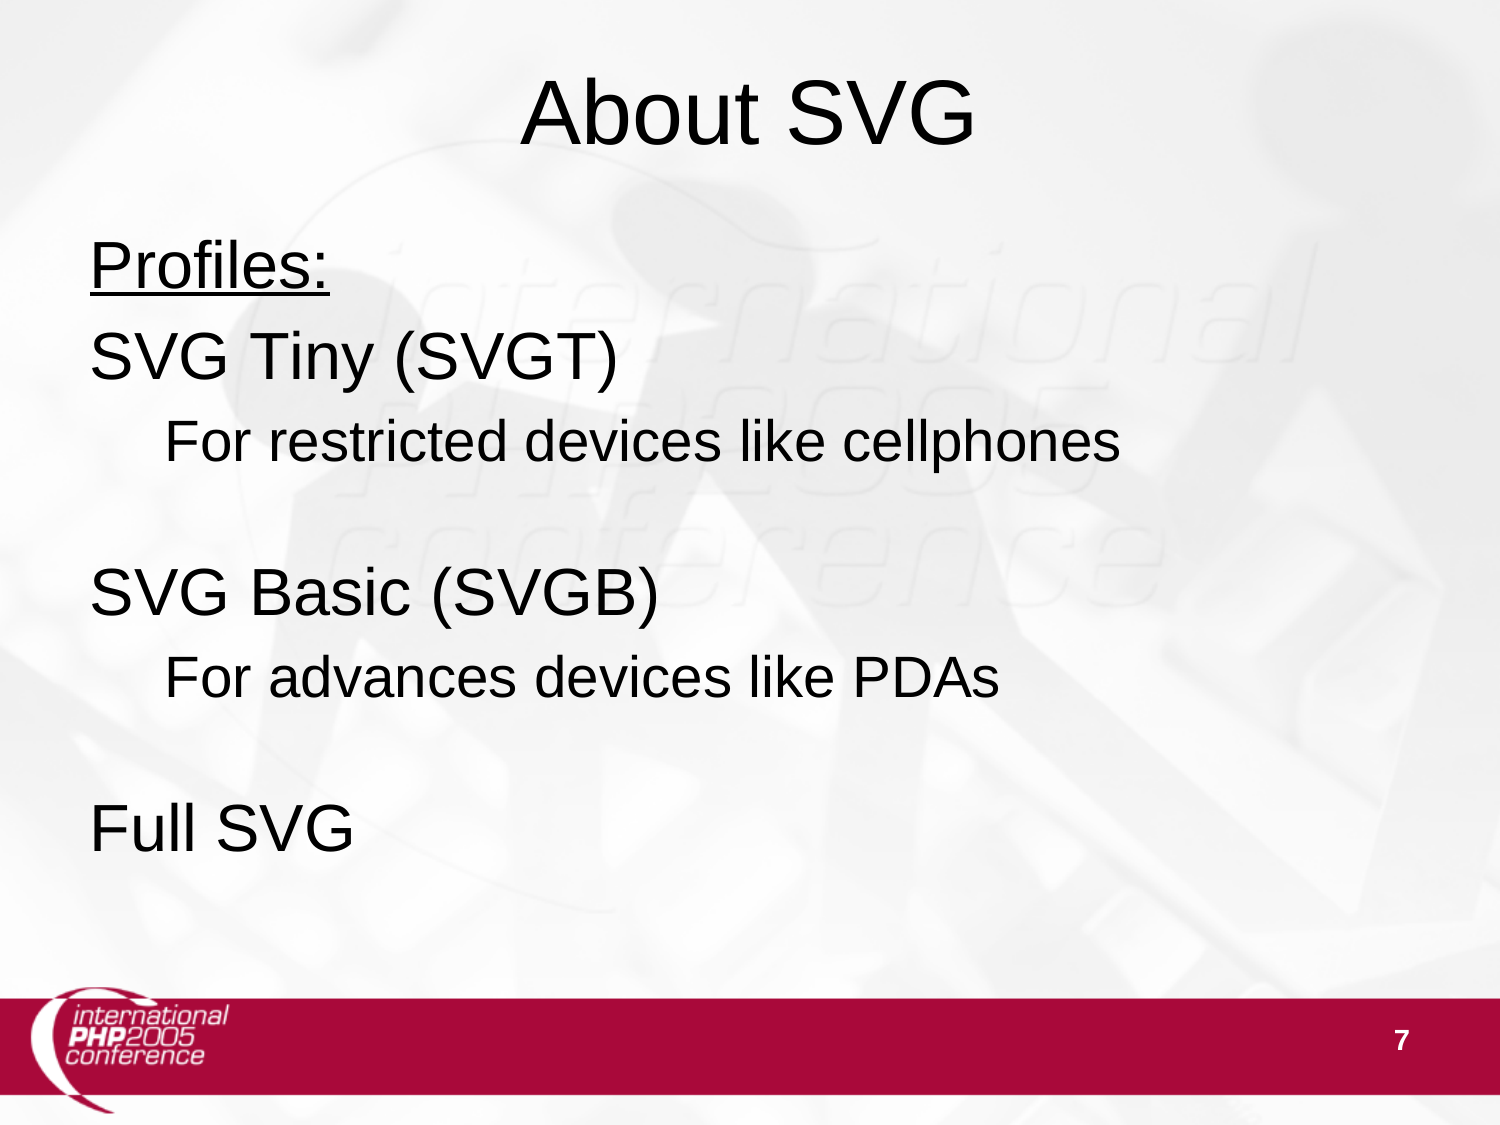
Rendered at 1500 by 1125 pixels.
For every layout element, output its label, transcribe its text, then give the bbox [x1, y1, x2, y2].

picture [0, 0, 1500, 1125]
list Profiles: SVG Tiny (SVGT) For restricted devices like cellphones SVG Basic (SVGB) For advances devices like PDAs Full SVG [75, 220, 1426, 977]
title About SVG [75, 18, 1426, 207]
